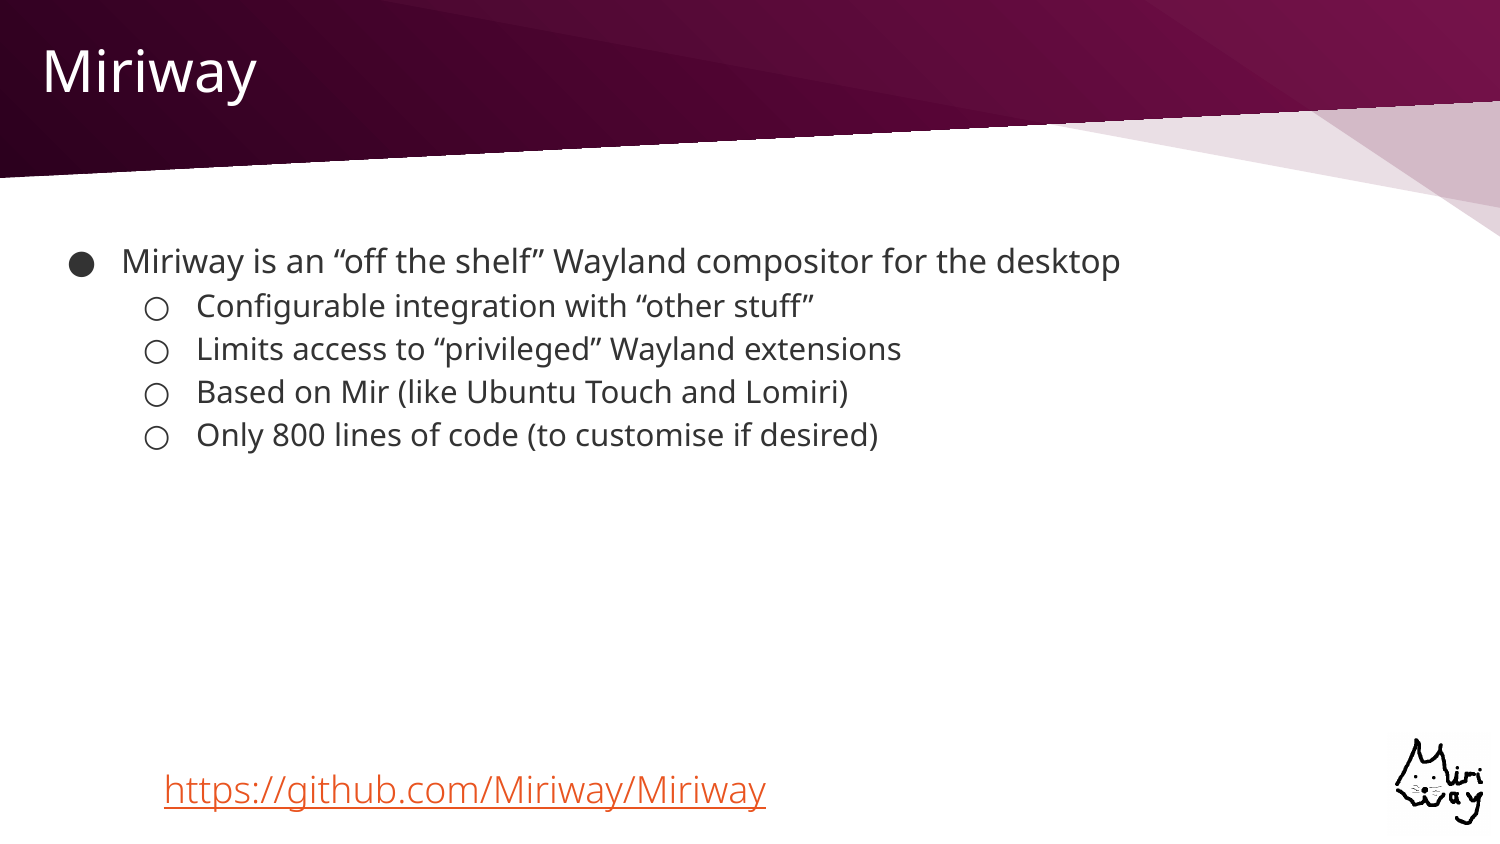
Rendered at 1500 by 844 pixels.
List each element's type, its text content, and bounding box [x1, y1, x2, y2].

title Miriway [41, 5, 1336, 134]
picture [1387, 732, 1491, 836]
subtitle https://github.com/Miriway/Miriway [152, 754, 850, 821]
list Miriway is an “off the shelf” Wayland compositor for the desktop Configurable integration with “other stuff” Limits access to “privileged” Wayland extensions Based on Mir (like Ubuntu Touch and Lomiri) Only 800 lines of code (to customise if desired) [35, 229, 1324, 789]
